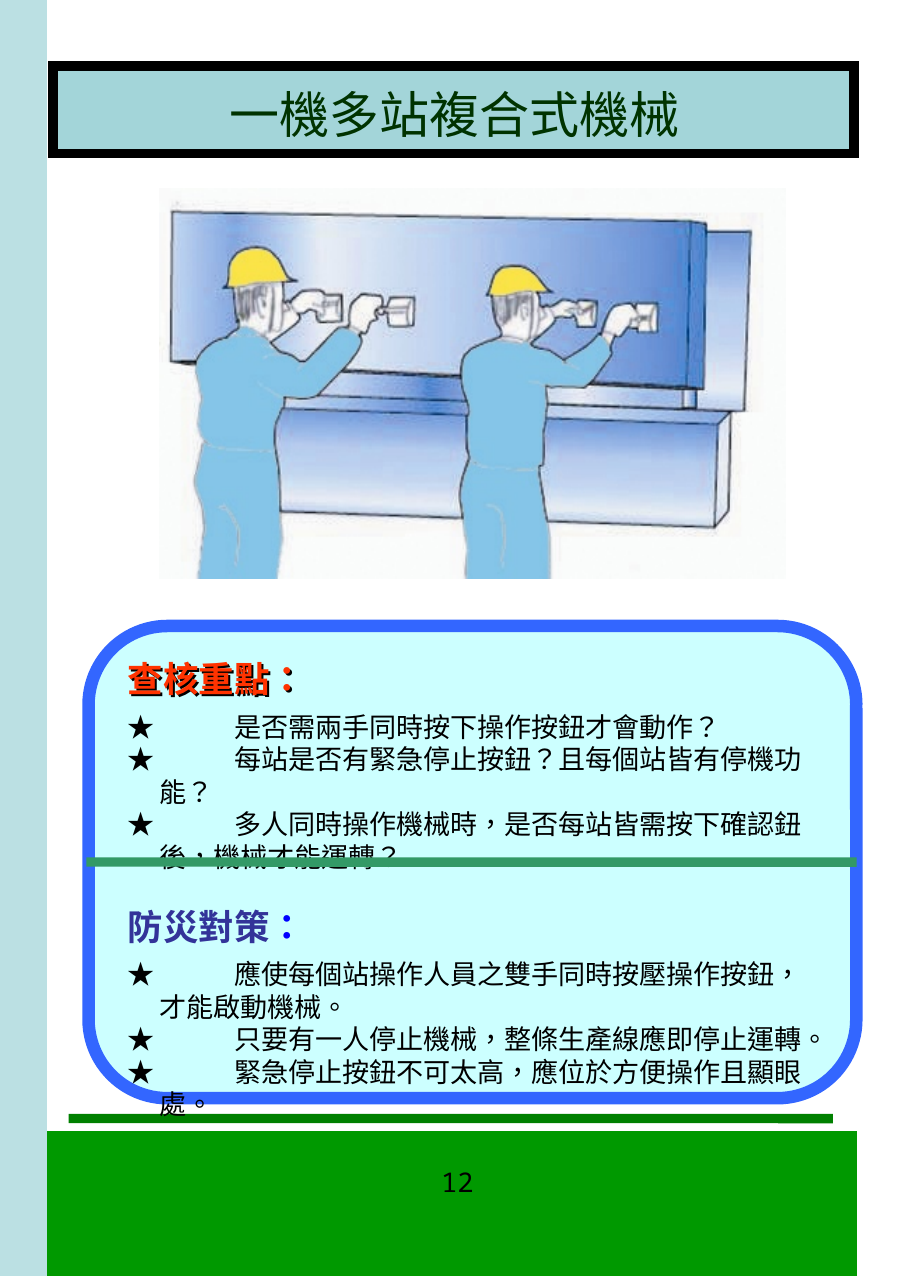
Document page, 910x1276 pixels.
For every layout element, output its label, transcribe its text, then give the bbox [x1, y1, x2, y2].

picture [159, 189, 786, 579]
text_box [0, 0, 47, 1276]
text_box 12 [422, 1157, 493, 1207]
text_box 查核重點： ★ 是否需兩手同時按下操作按鈕才會動作？ ★ 每站是否有緊急停止按鈕？且每個站皆有停機功能？ ★ 多人同時操作機械時，是否每站皆需按下確認鈕後，機械才能運轉？ 防災對策： ★ 應使每個站操作人員之雙手同時按壓操作按鈕，才能啟動機械。 ★ 只要有一人停止機械，整條生產線應即停止運轉。 ★ 緊急停止按鈕不可太高，應位於方便操作且顯眼處。 [88, 625, 857, 857]
text_box 一機多站複合式機械 [100, 75, 810, 152]
text_box 查核重點： ★ 是否需兩手同時按下操作按鈕才會動作？ ★ 每站是否有緊急停止按鈕？且每個站皆有停機功能？ ★ 多人同時操作機械時，是否每站皆需按下確認鈕後，機械才能運轉？ 防災對策： ★ 應使每個站操作人員之雙手同時按壓操作按鈕，才能啟動機械。 ★ 只要有一人停止機械，整條生產線應即停止運轉。 ★ 緊急停止按鈕不可太高，應位於方便操作且顯眼處。 [88, 867, 857, 1099]
